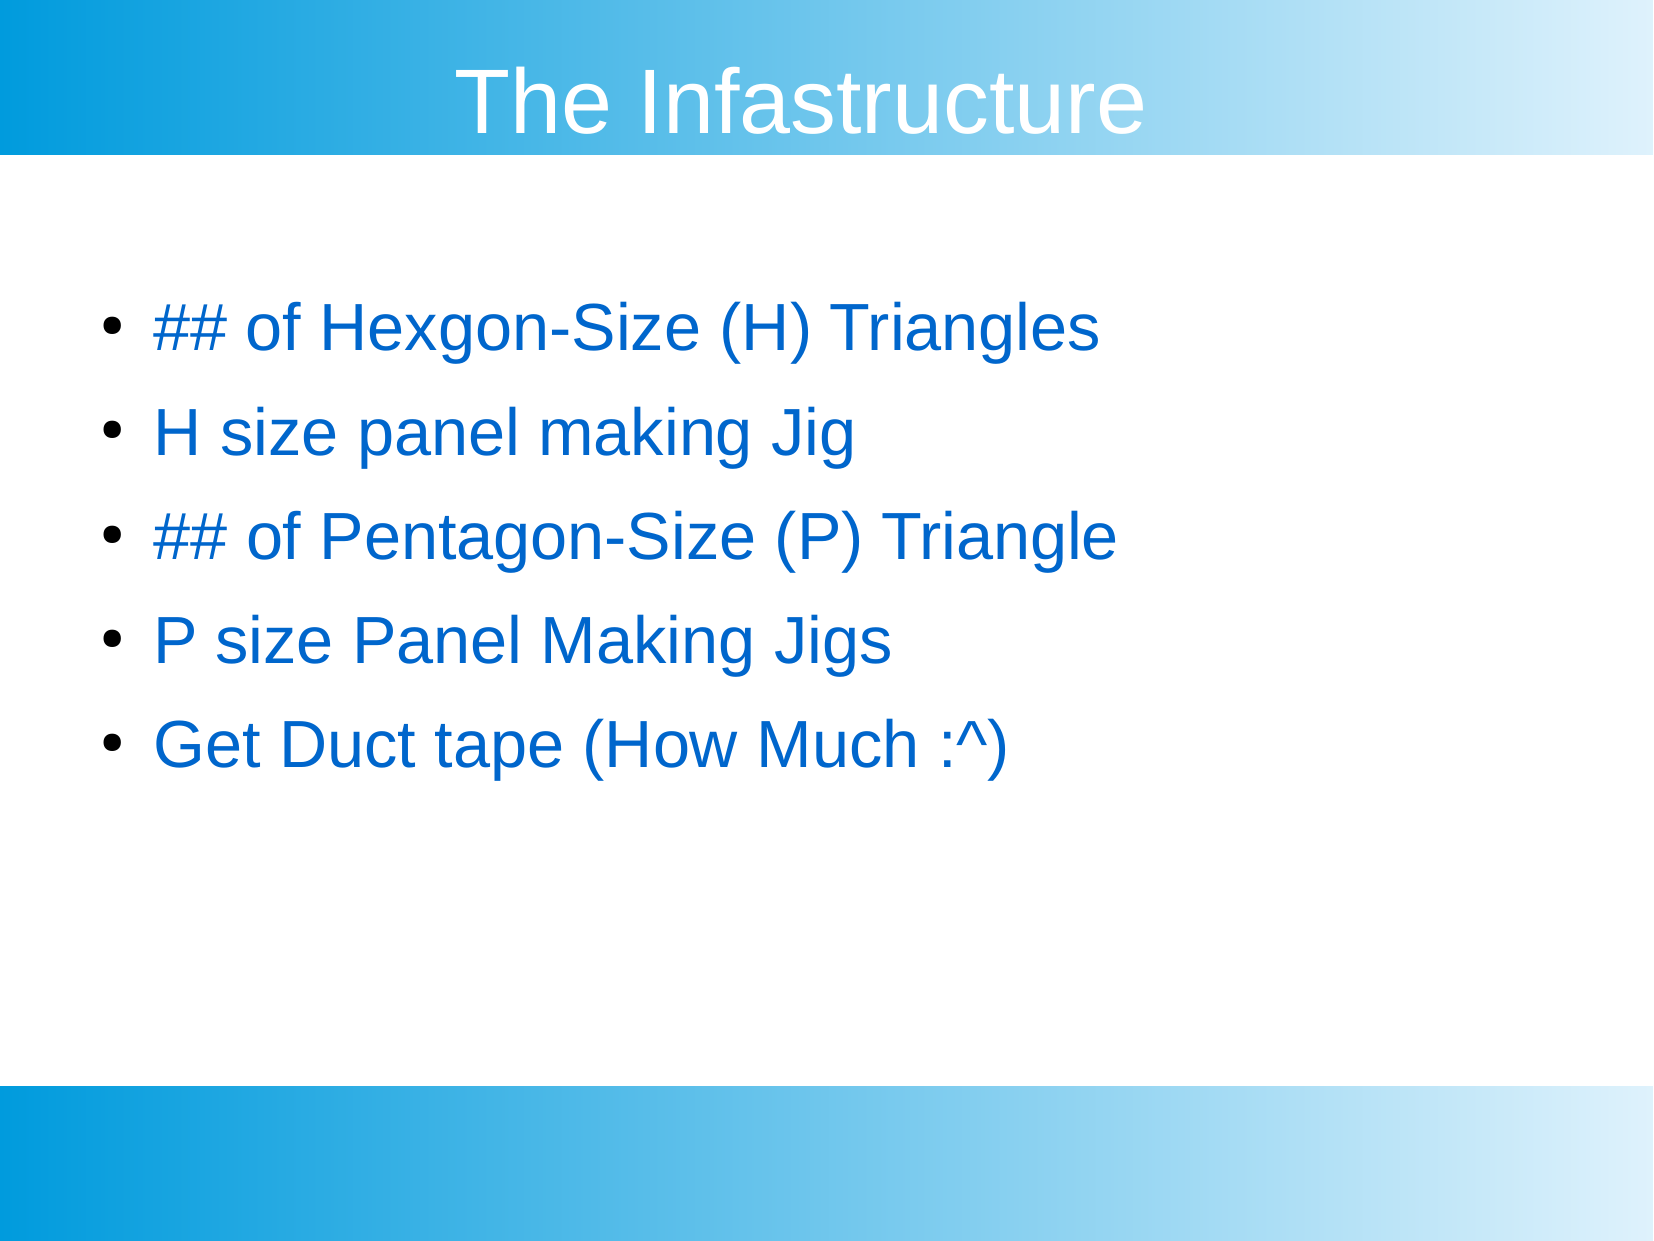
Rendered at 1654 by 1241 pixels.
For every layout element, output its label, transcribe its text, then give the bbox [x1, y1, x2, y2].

list ## of Hexgon-Size (H) Triangles H size panel making Jig ## of Pentagon-Size (P) Triangle P size Panel Making Jigs Get Duct tape (How Much :^) [82, 290, 1571, 1010]
title The Infastructure [82, 49, 1571, 155]
